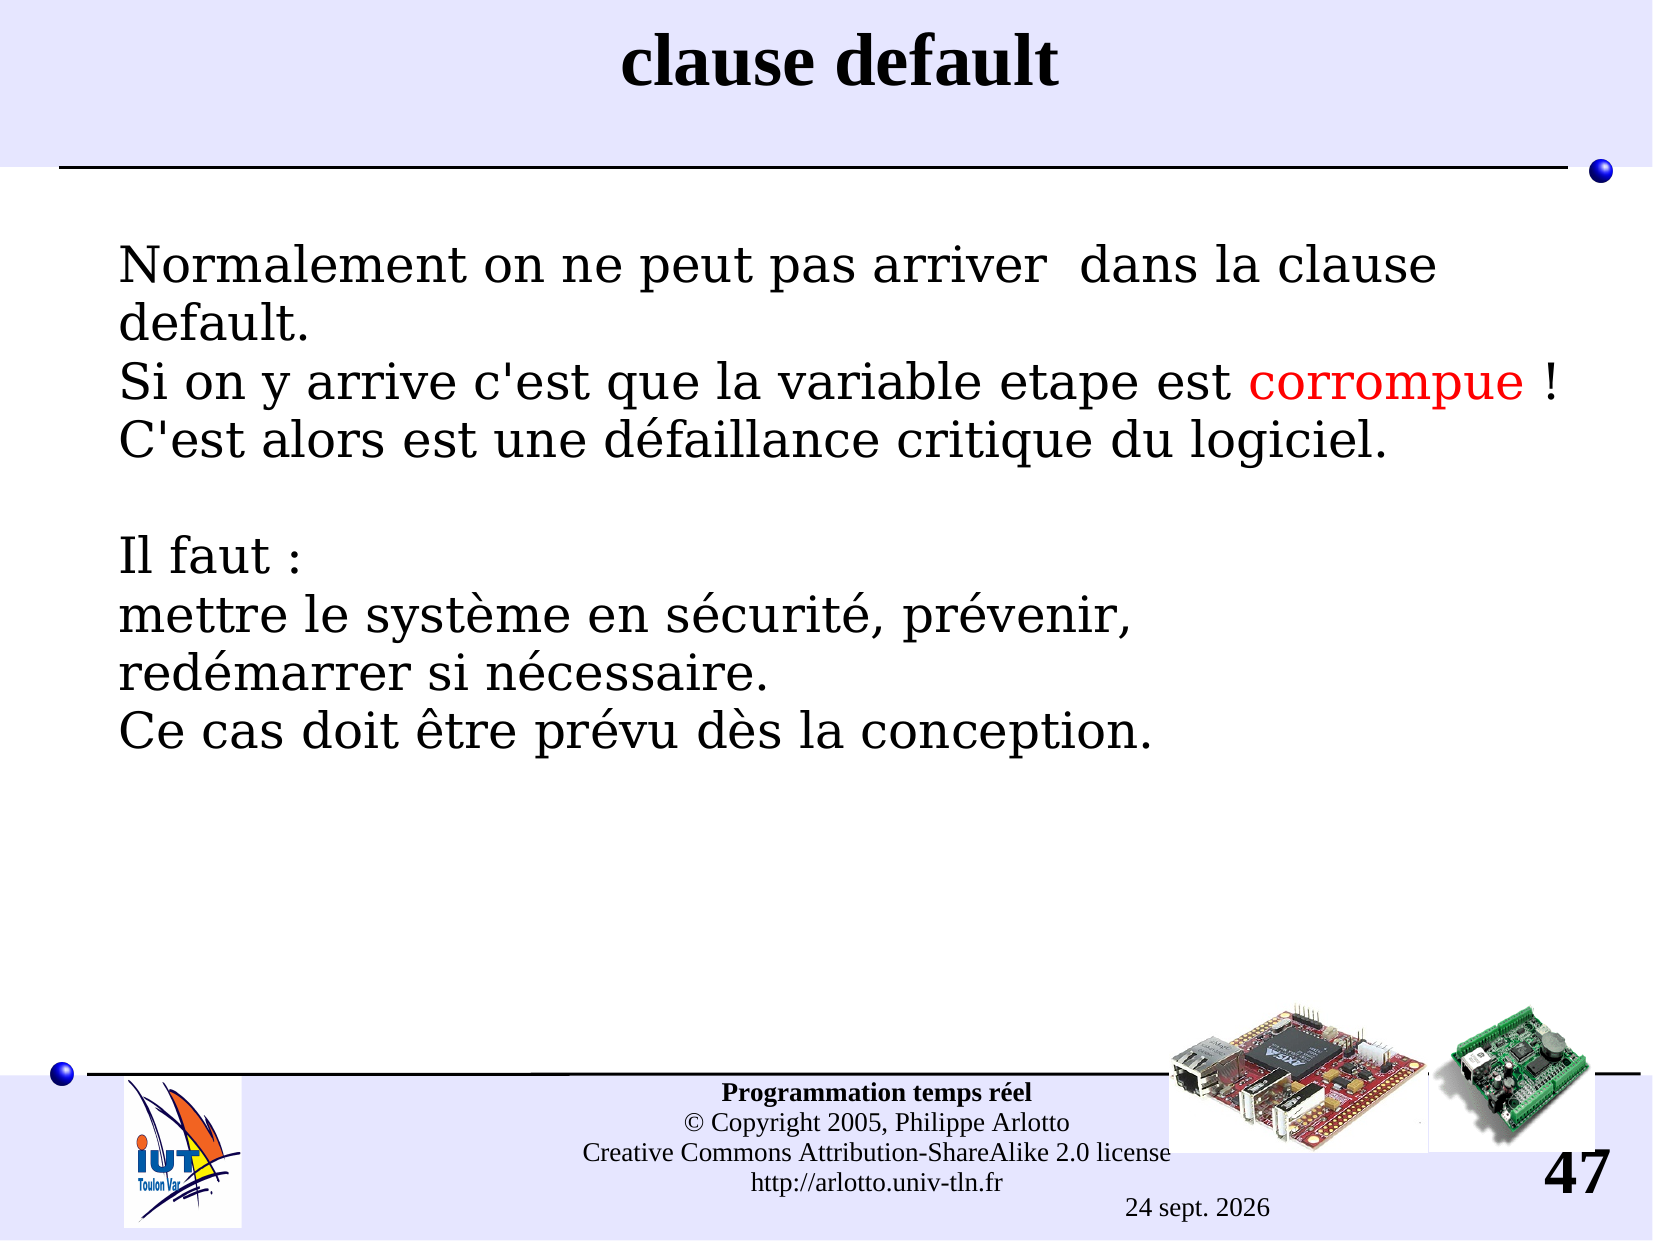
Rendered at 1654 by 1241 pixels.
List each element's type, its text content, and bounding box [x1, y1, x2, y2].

title clause default [95, 14, 1585, 107]
picture [1169, 1000, 1428, 1153]
text_box Normalement on ne peut pas arriver dans la clause default. Si on y arrive c'est que la variable etape est corrompue ! C'est alors est une défaillance critique du logiciel. Il faut : mettre le système en sécurité, prévenir, redémarrer si nécessaire. Ce cas doit être prévu dès la conception. [118, 236, 1595, 975]
picture [1429, 1000, 1595, 1152]
